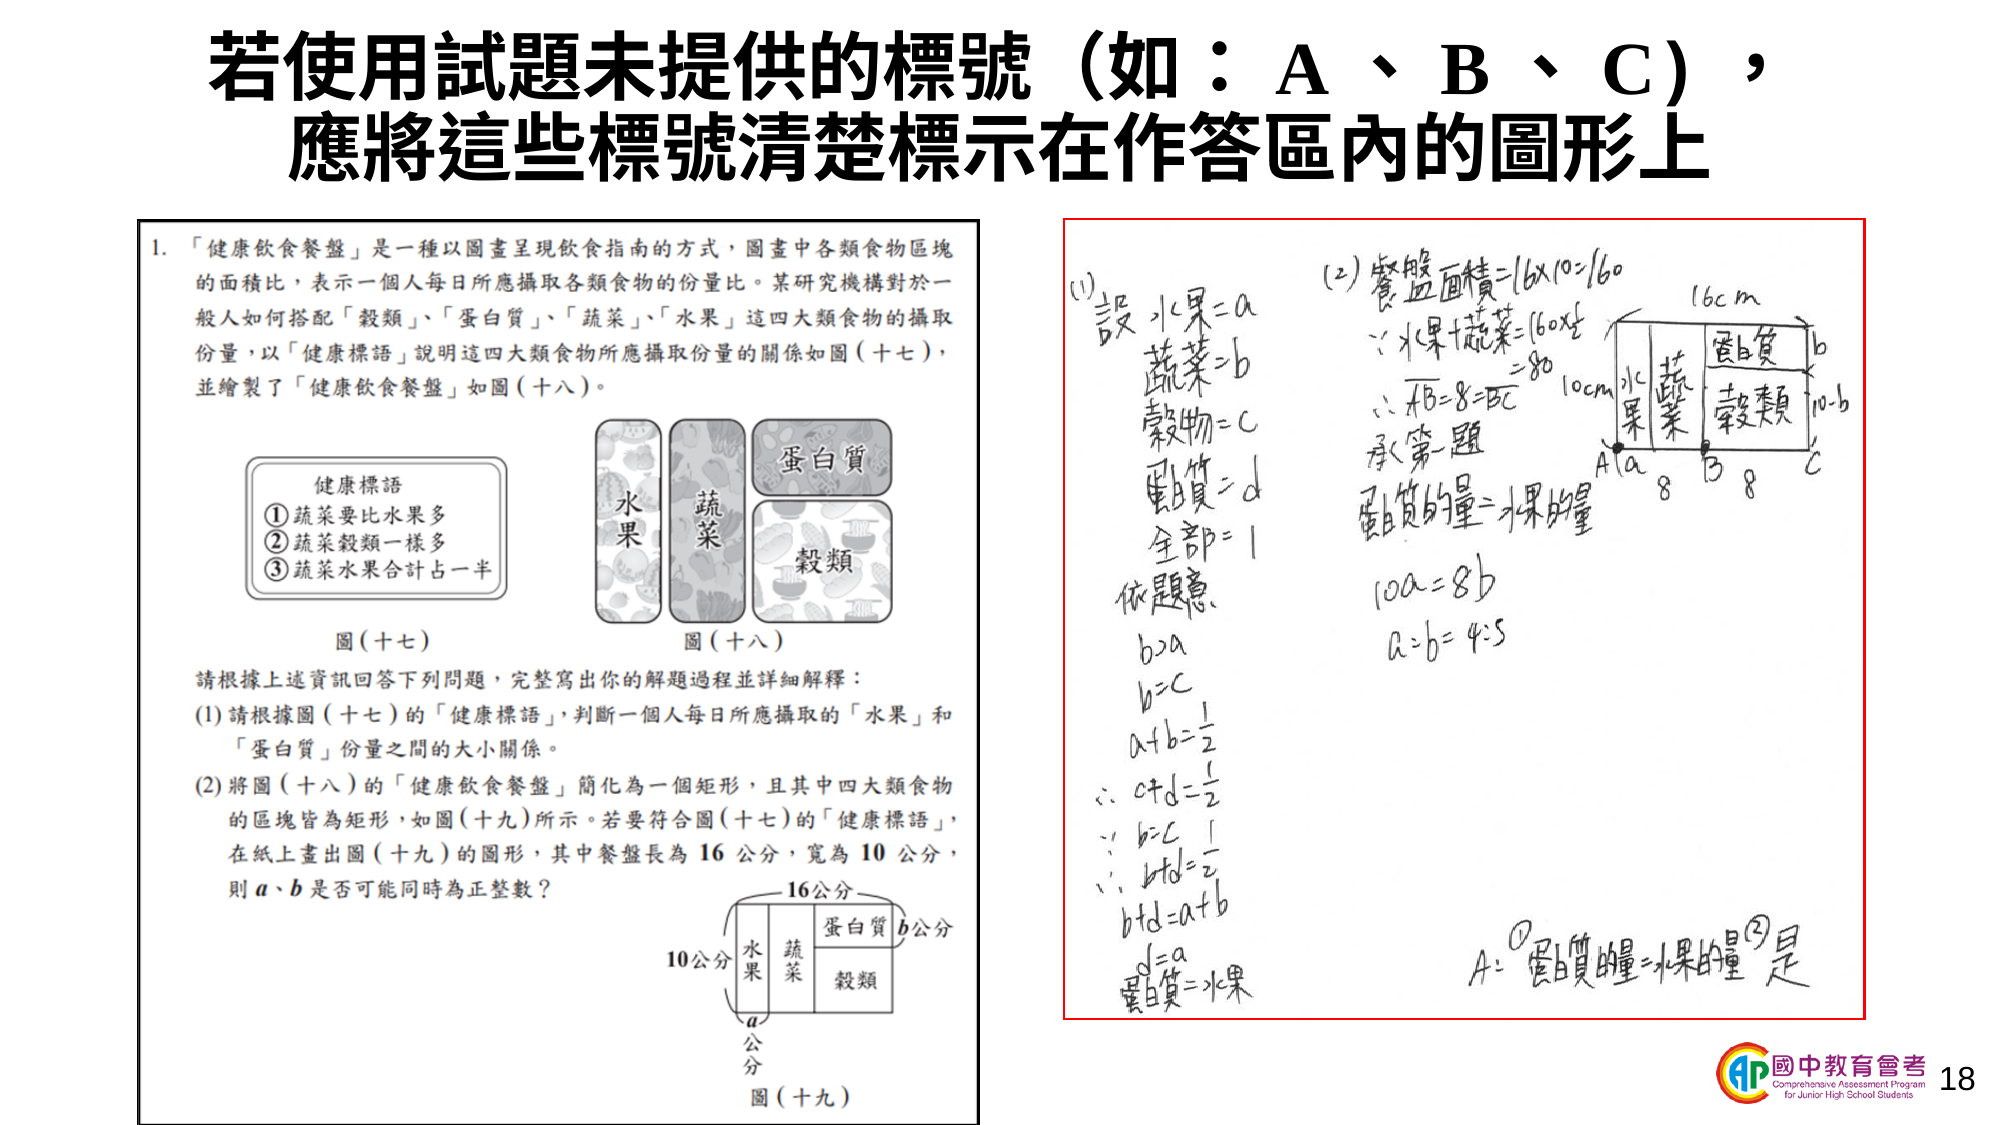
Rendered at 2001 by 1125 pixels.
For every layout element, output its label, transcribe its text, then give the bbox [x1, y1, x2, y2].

text_box [1923, 1047, 2000, 1108]
picture [138, 220, 979, 1125]
title 若使用試題未提供的標號（如：A、B、C)， 應將這些標號清楚標示在作答區內的圖形上 [138, 2, 1863, 220]
picture [1065, 220, 1864, 1018]
